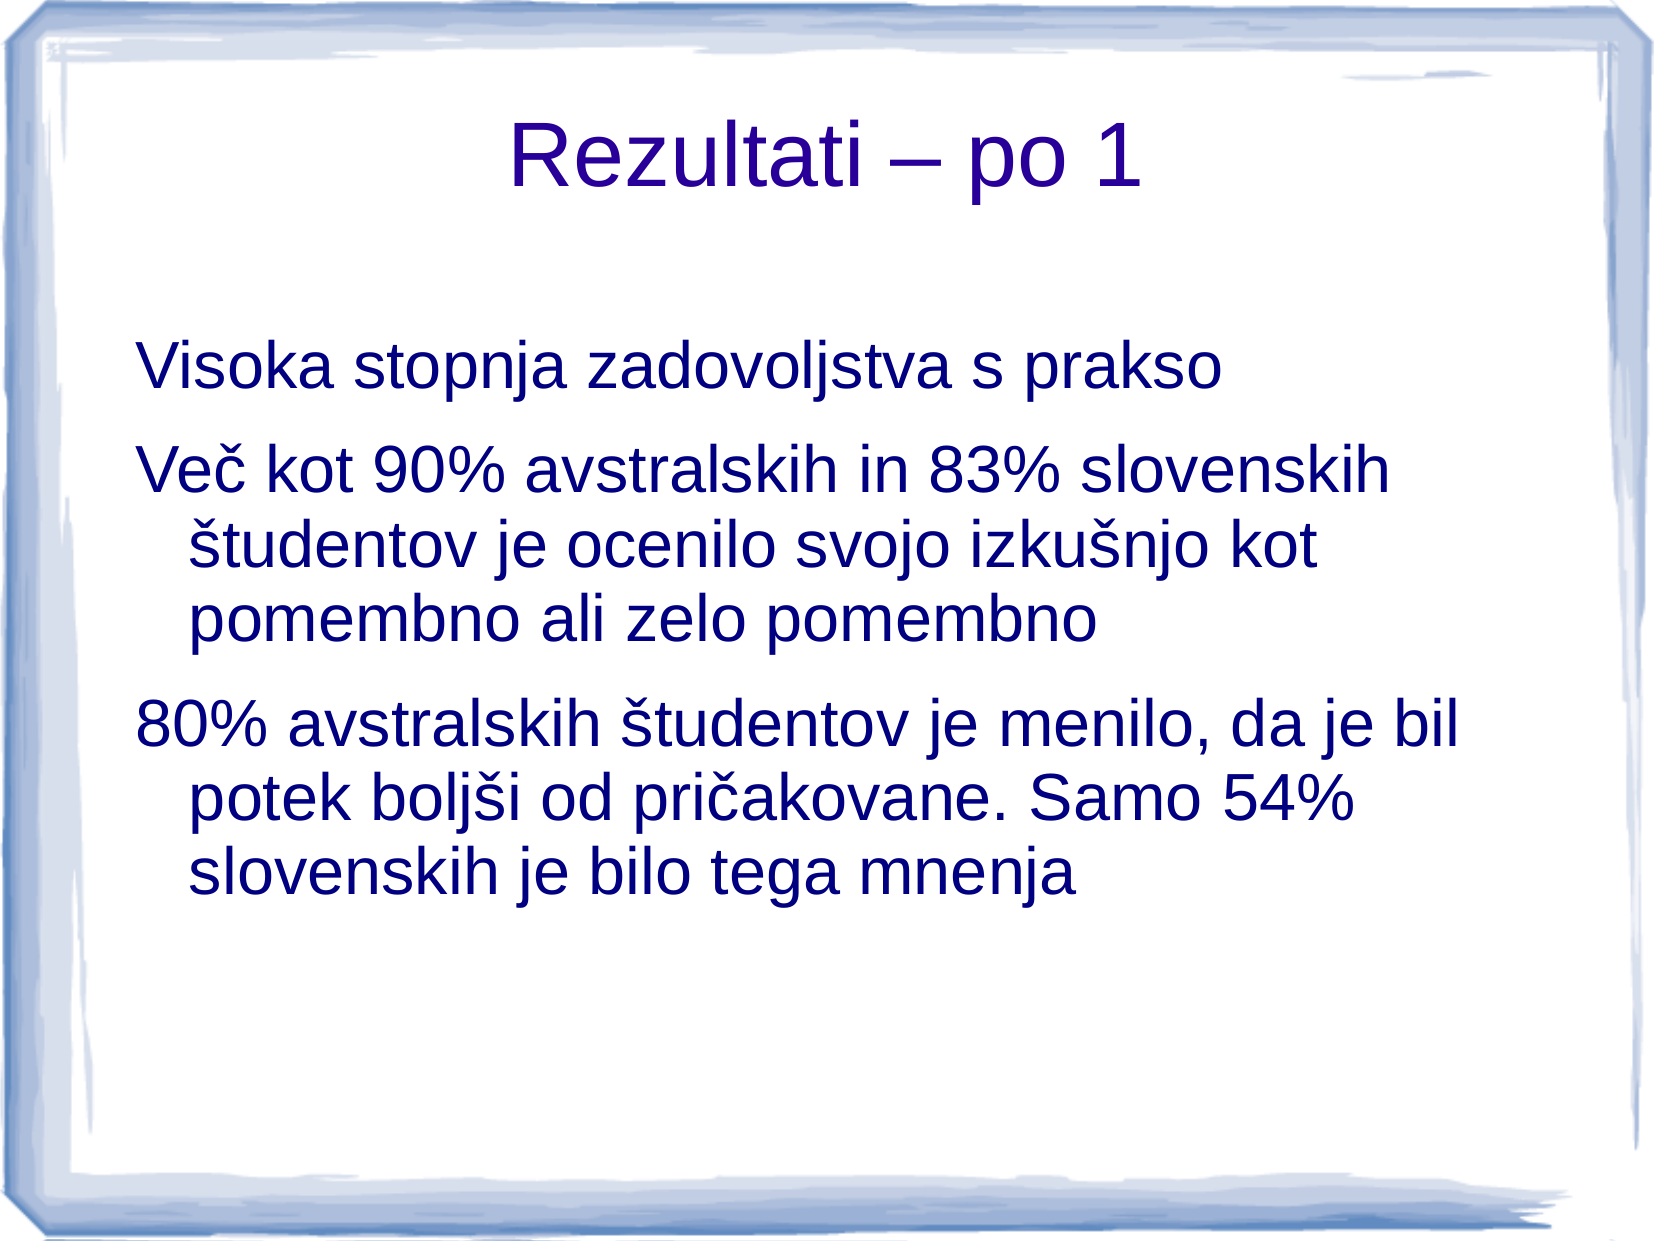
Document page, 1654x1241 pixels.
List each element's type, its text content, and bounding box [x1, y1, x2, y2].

title Rezultati – po 1 [82, 56, 1571, 249]
list Visoka stopnja zadovoljstva s prakso Več kot 90% avstralskih in 83% slovenskih študentov je ocenilo svojo izkušnjo kot pomembno ali zelo pomembno 80% avstralskih študentov je menilo, da je bil potek boljši od pričakovane. Samo 54% slovenskih je bilo tega mnenja [118, 324, 1571, 1012]
picture [0, 0, 1654, 1241]
